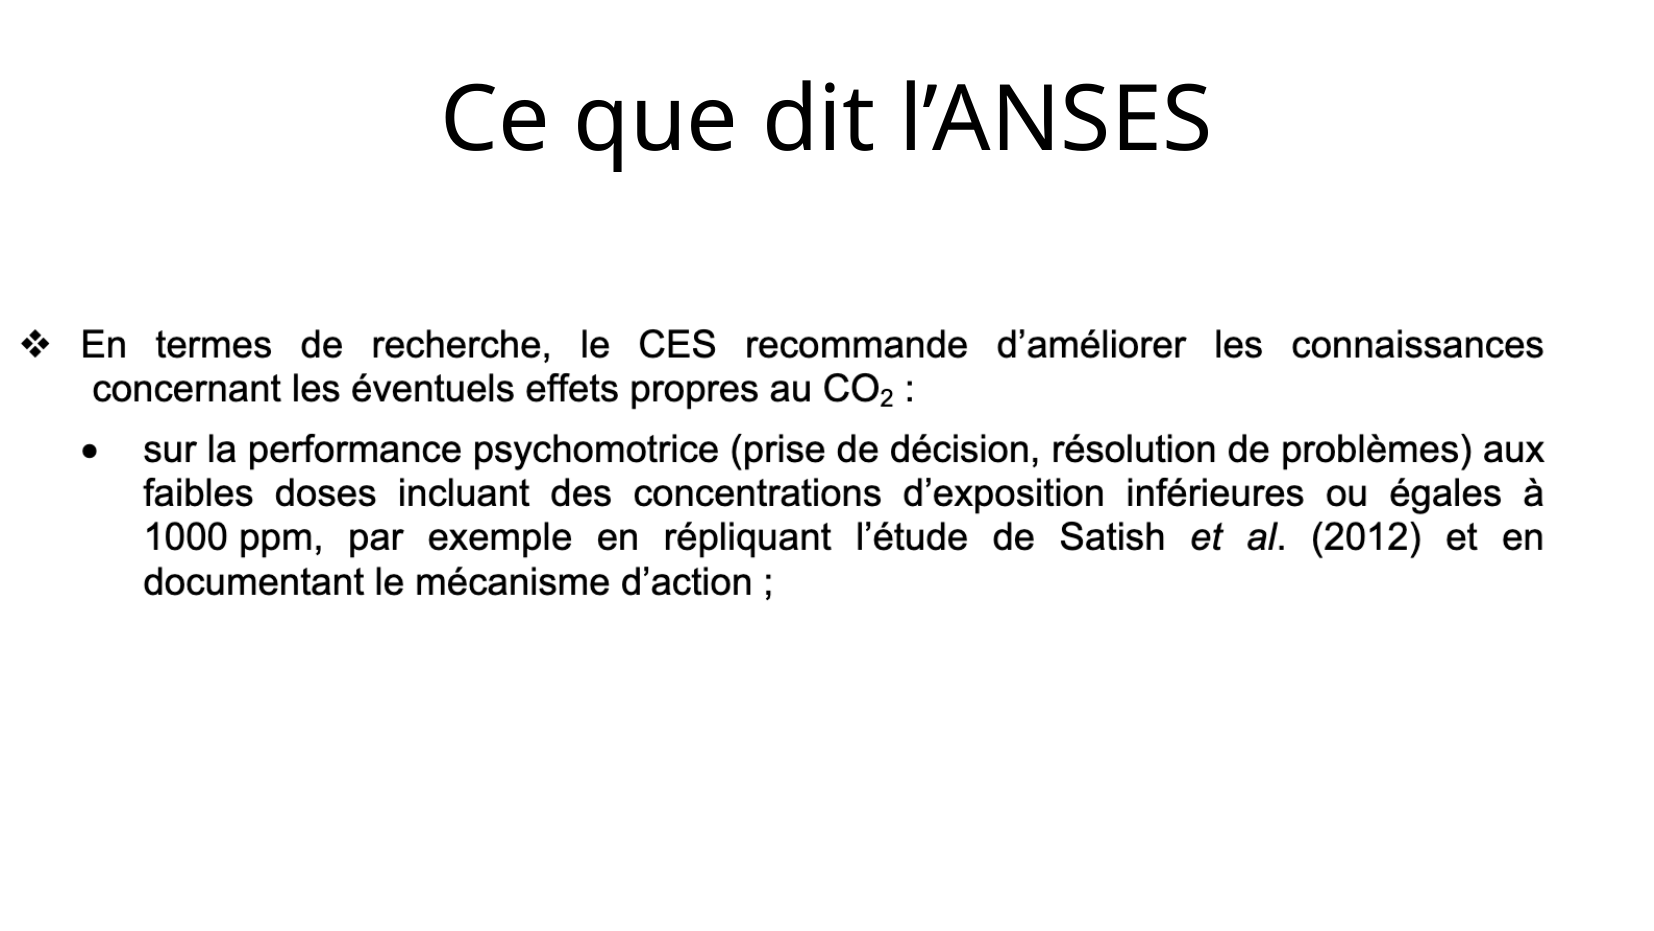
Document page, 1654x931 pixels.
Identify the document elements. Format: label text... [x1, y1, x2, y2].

picture [0, 299, 1582, 621]
title Ce que dit l’ANSES [82, 37, 1571, 193]
